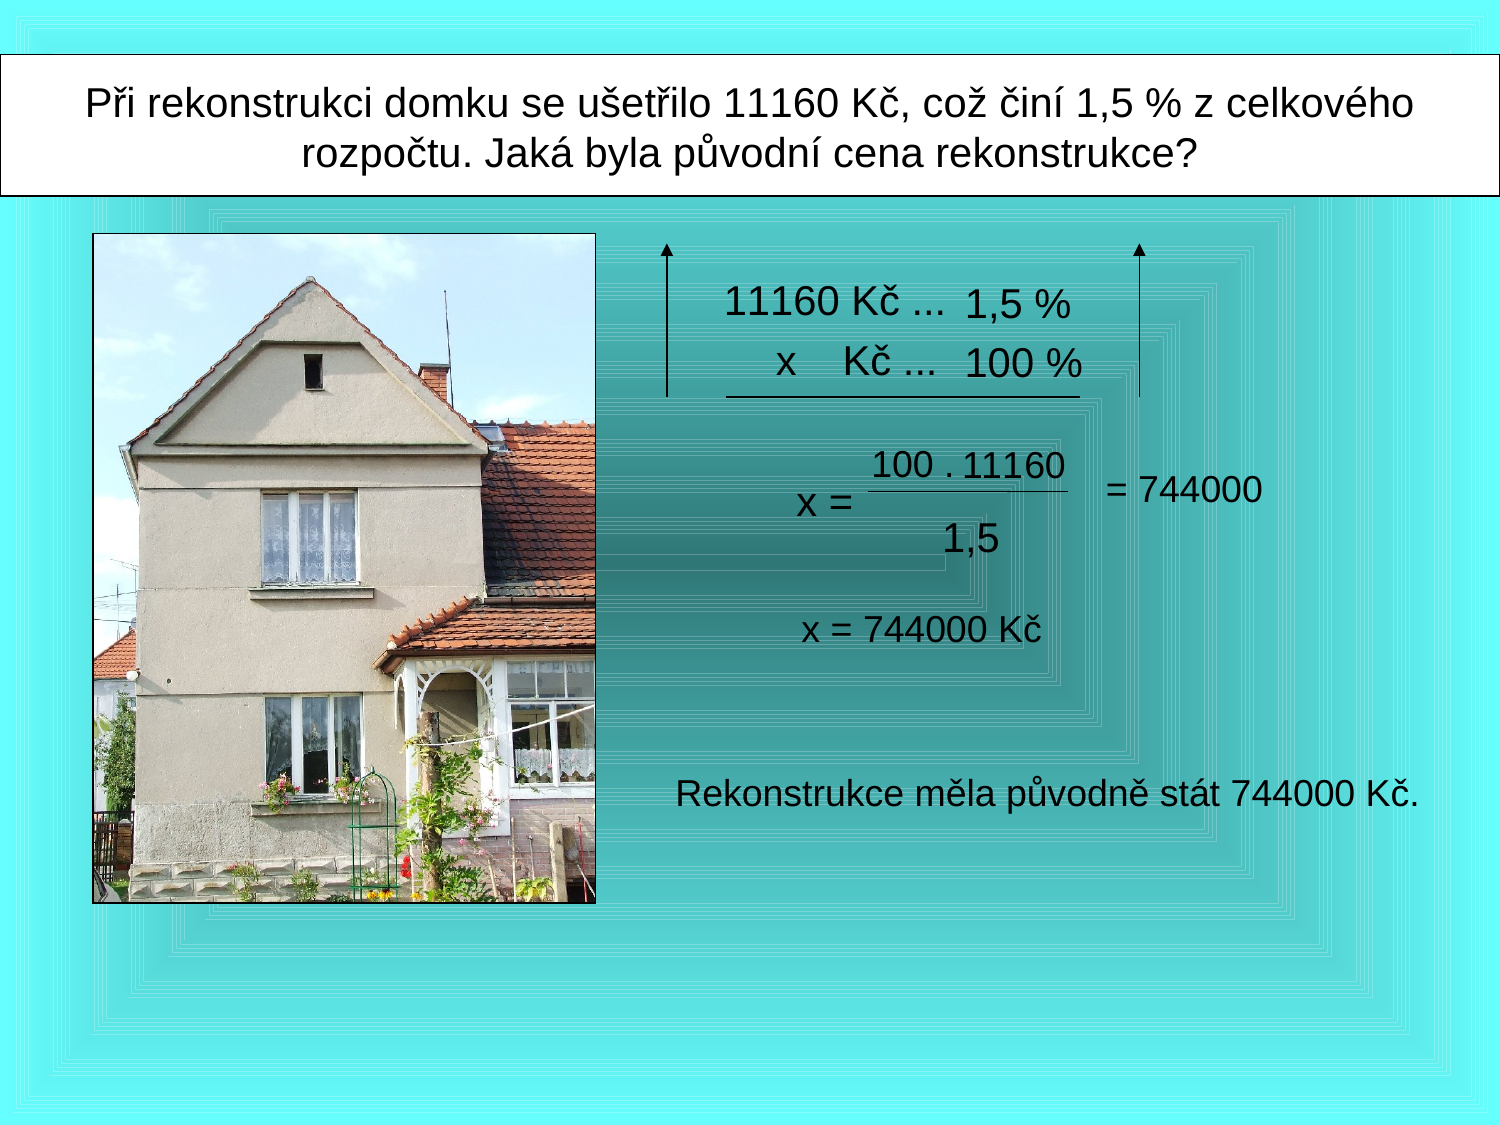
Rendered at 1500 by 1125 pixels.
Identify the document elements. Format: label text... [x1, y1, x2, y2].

text_box x = 744000 Kč [786, 597, 1057, 659]
text_box 1,5 % [949, 269, 1098, 328]
text_box x = [781, 466, 880, 533]
text_box 100 . [856, 432, 981, 493]
text_box 11160 Kč ... [708, 266, 973, 332]
picture [93, 234, 595, 903]
text_box 100 % [949, 328, 1110, 394]
text_box Při rekonstrukci domku se ušetřilo 11160 Kč, což činí 1,5 % z celkového rozpočtu. Jaká byla původní cena rekonstrukce? [0, 54, 1500, 197]
text_box 11160 [947, 433, 1081, 494]
text_box 1,5 [927, 503, 1015, 569]
text_box Rekonstrukce měla původně stát 744000 Kč. [660, 761, 1436, 823]
text_box = 744000 [1090, 456, 1278, 518]
text_box x Kč ... [715, 326, 965, 392]
